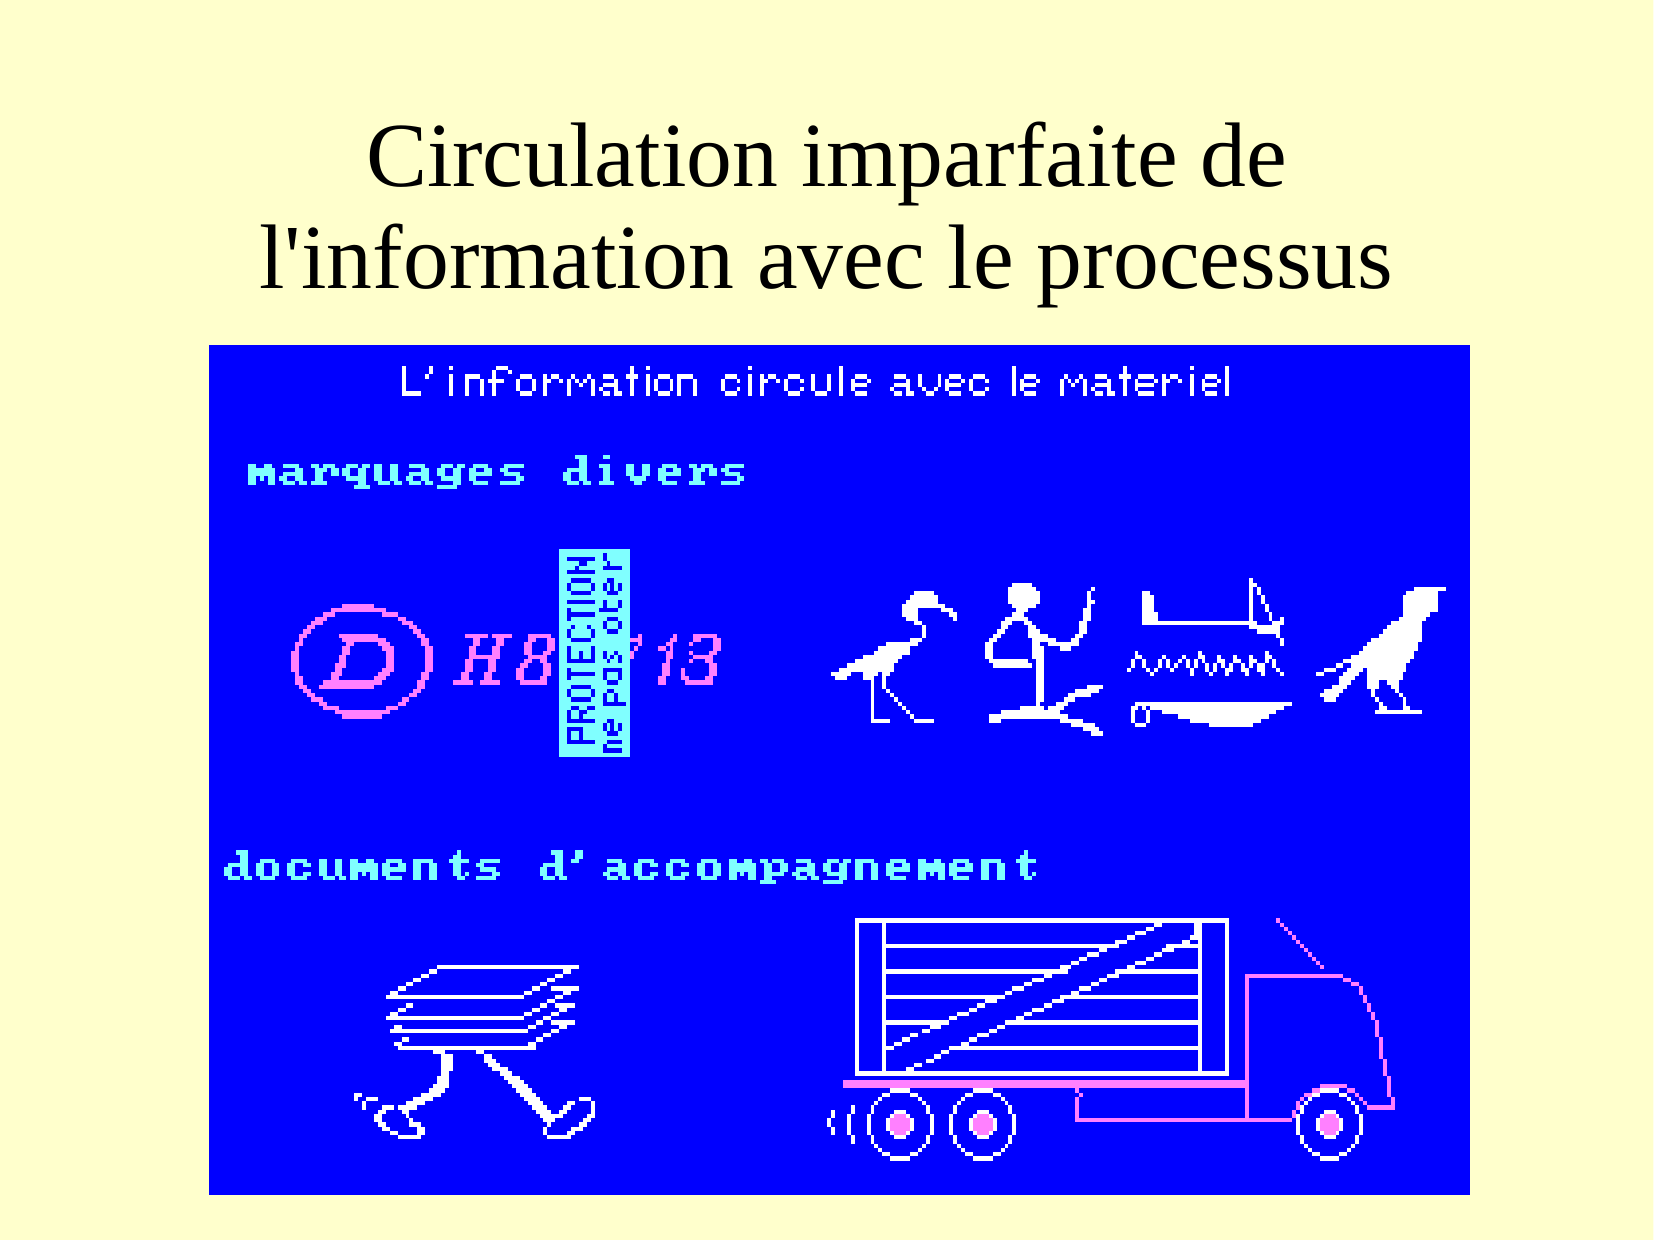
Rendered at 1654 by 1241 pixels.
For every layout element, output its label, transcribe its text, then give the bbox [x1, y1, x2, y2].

picture [209, 345, 1470, 1195]
title Circulation imparfaite de l'information avec le processus [121, 95, 1534, 318]
